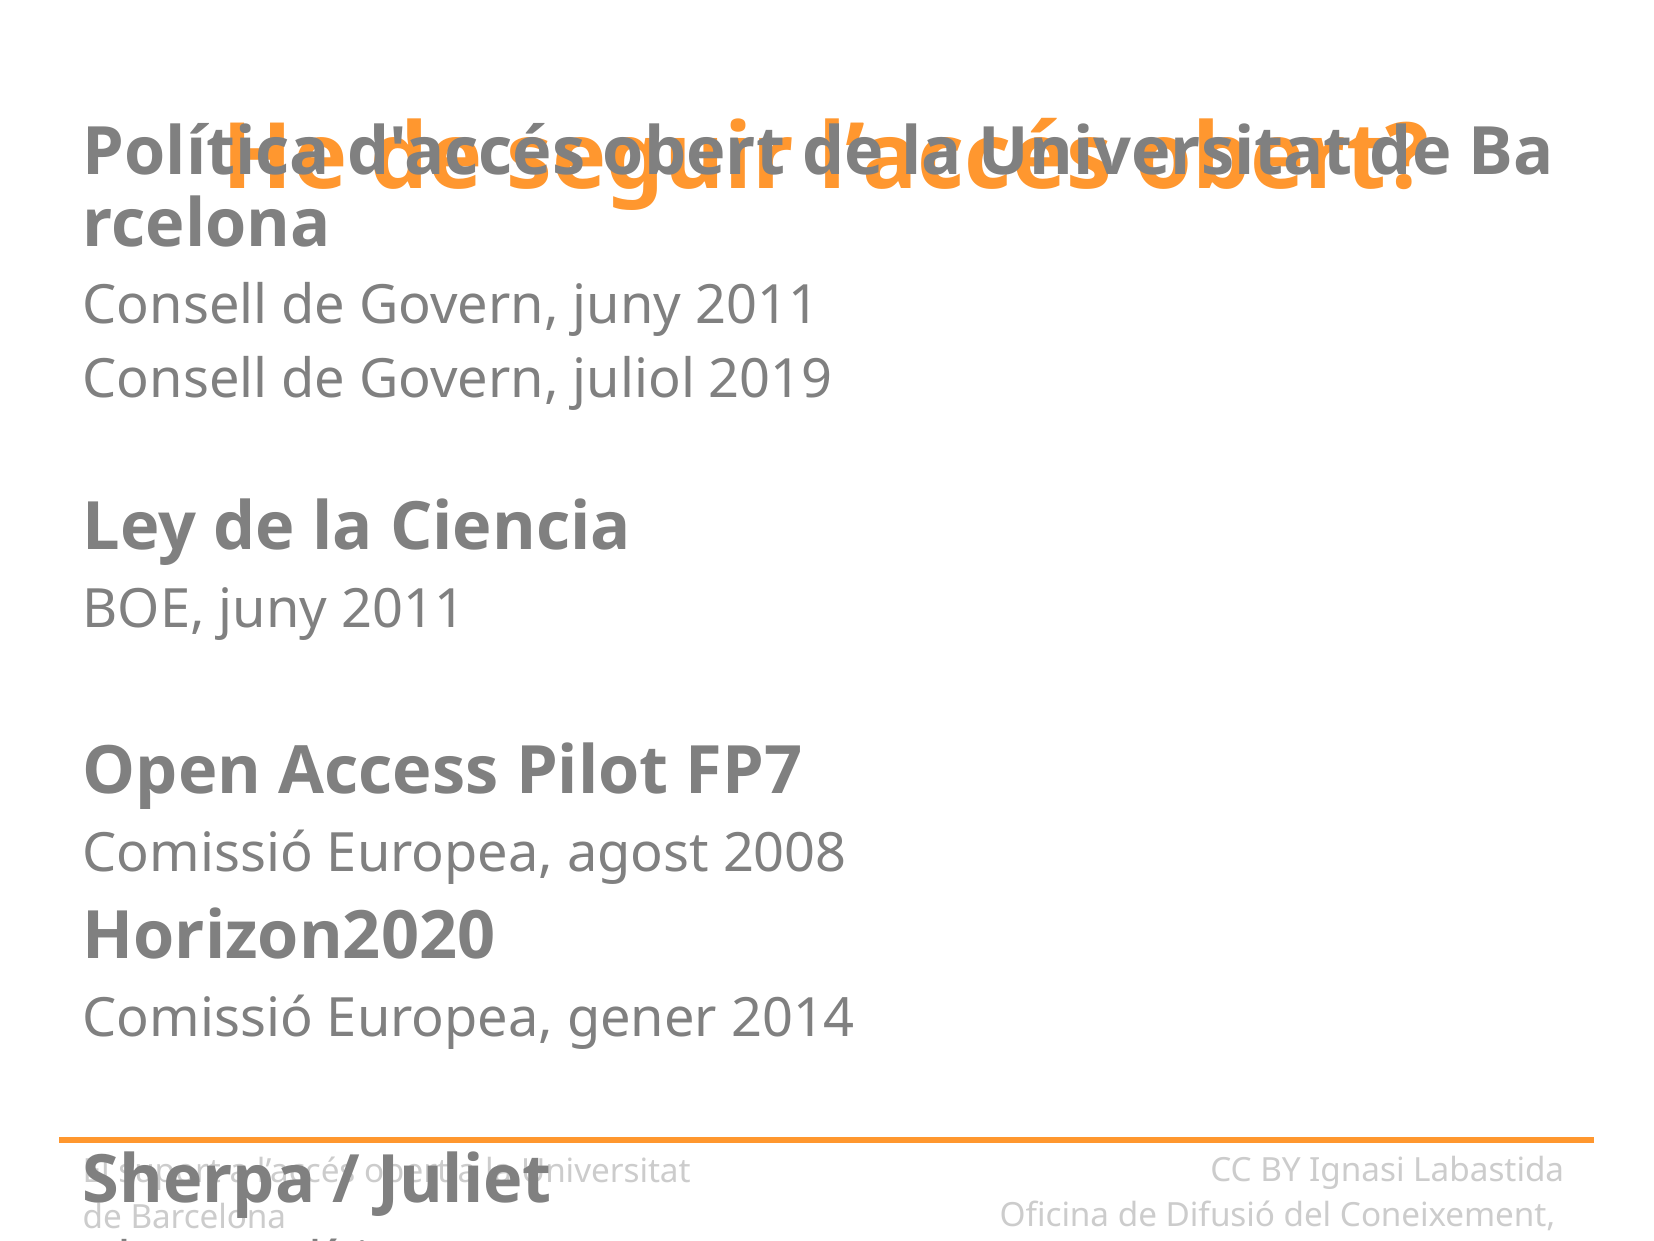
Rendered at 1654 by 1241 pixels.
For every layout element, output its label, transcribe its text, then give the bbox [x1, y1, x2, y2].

subtitle Política d'accés obert de la Universitat de Barcelona Consell de Govern, juny 2011 Consell de Govern, juliol 2019 Ley de la Ciencia BOE, juny 2011 Open Access Pilot FP7 Comissió Europea, agost 2008 Horizon2020 Comissió Europea, gener 2014 Sherpa / Juliet Altres polítiques [82, 229, 1571, 1099]
title He de seguir l’accés obert? [82, 49, 1571, 229]
